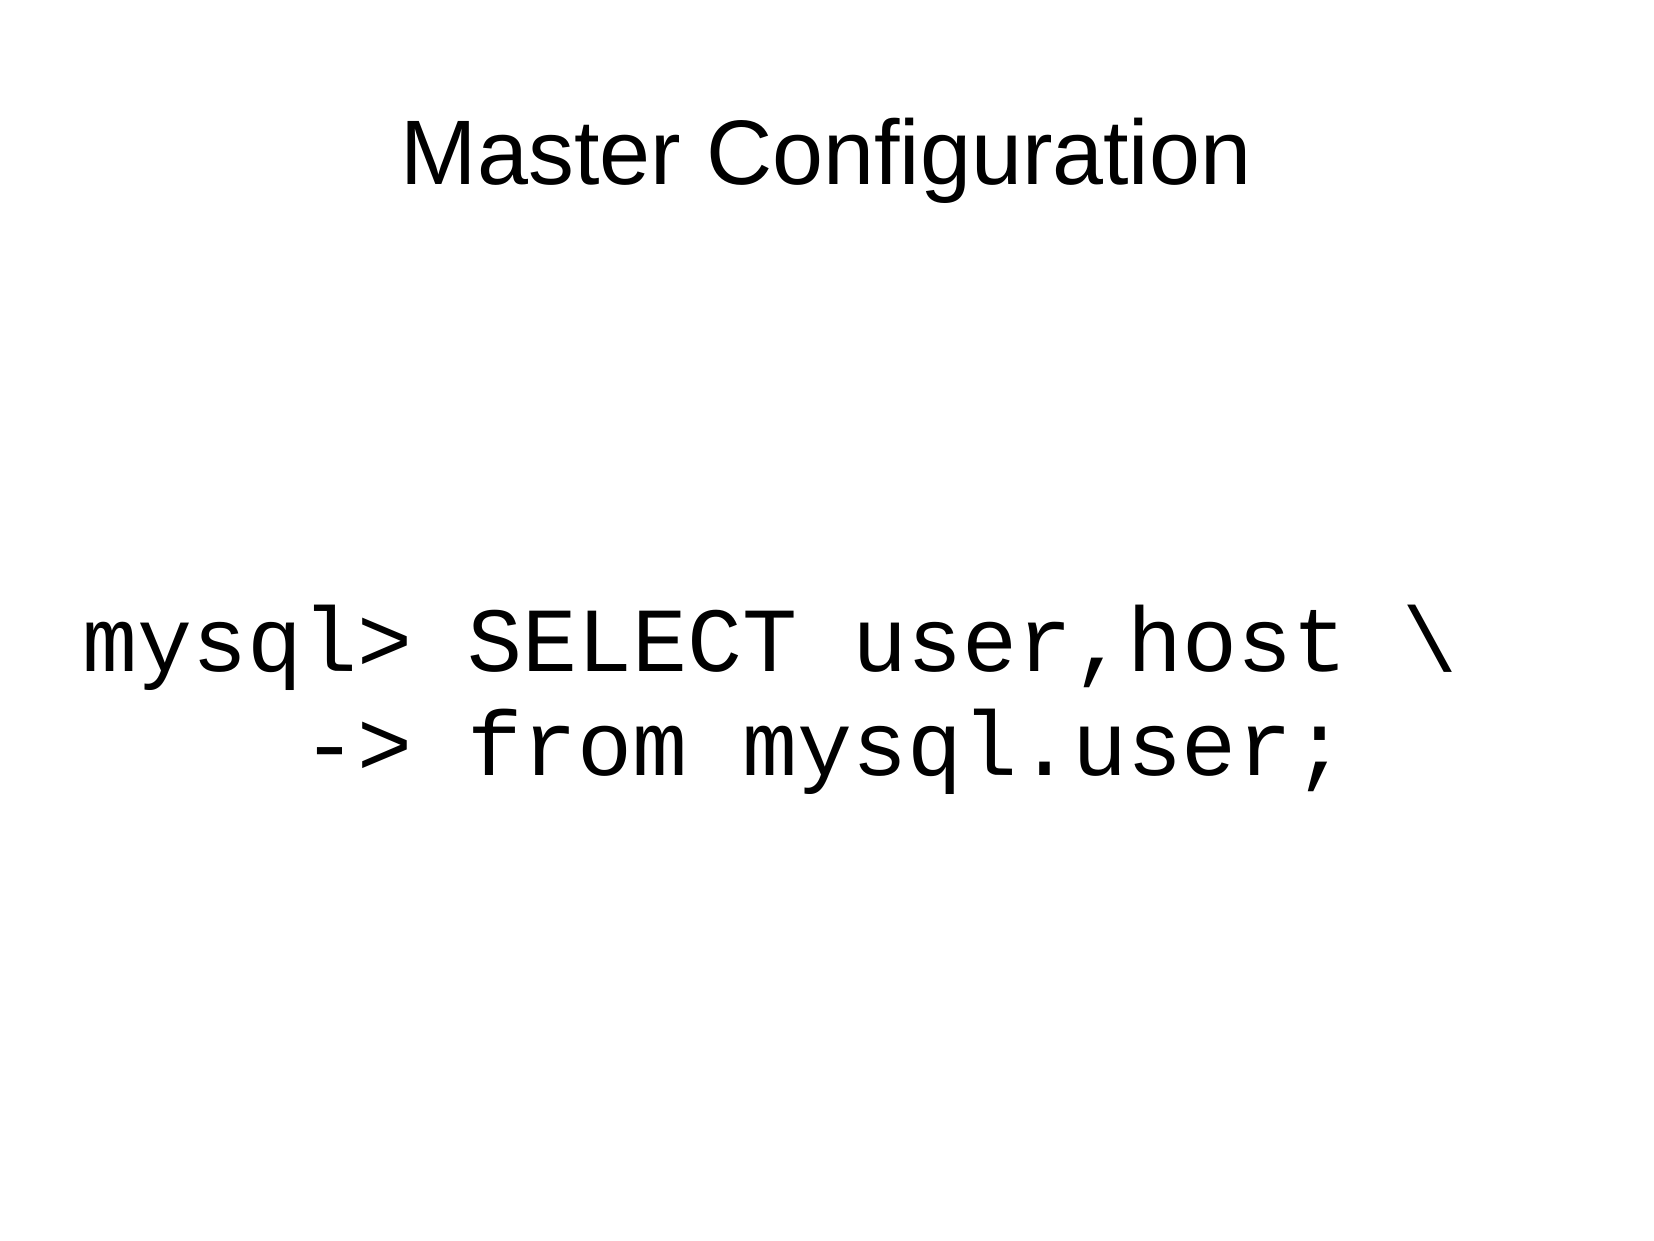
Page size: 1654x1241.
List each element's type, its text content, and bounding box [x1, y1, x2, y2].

subtitle mysql> SELECT user,host \ -> from mysql.user; [82, 290, 1571, 1109]
title Master Configuration [82, 49, 1571, 257]
